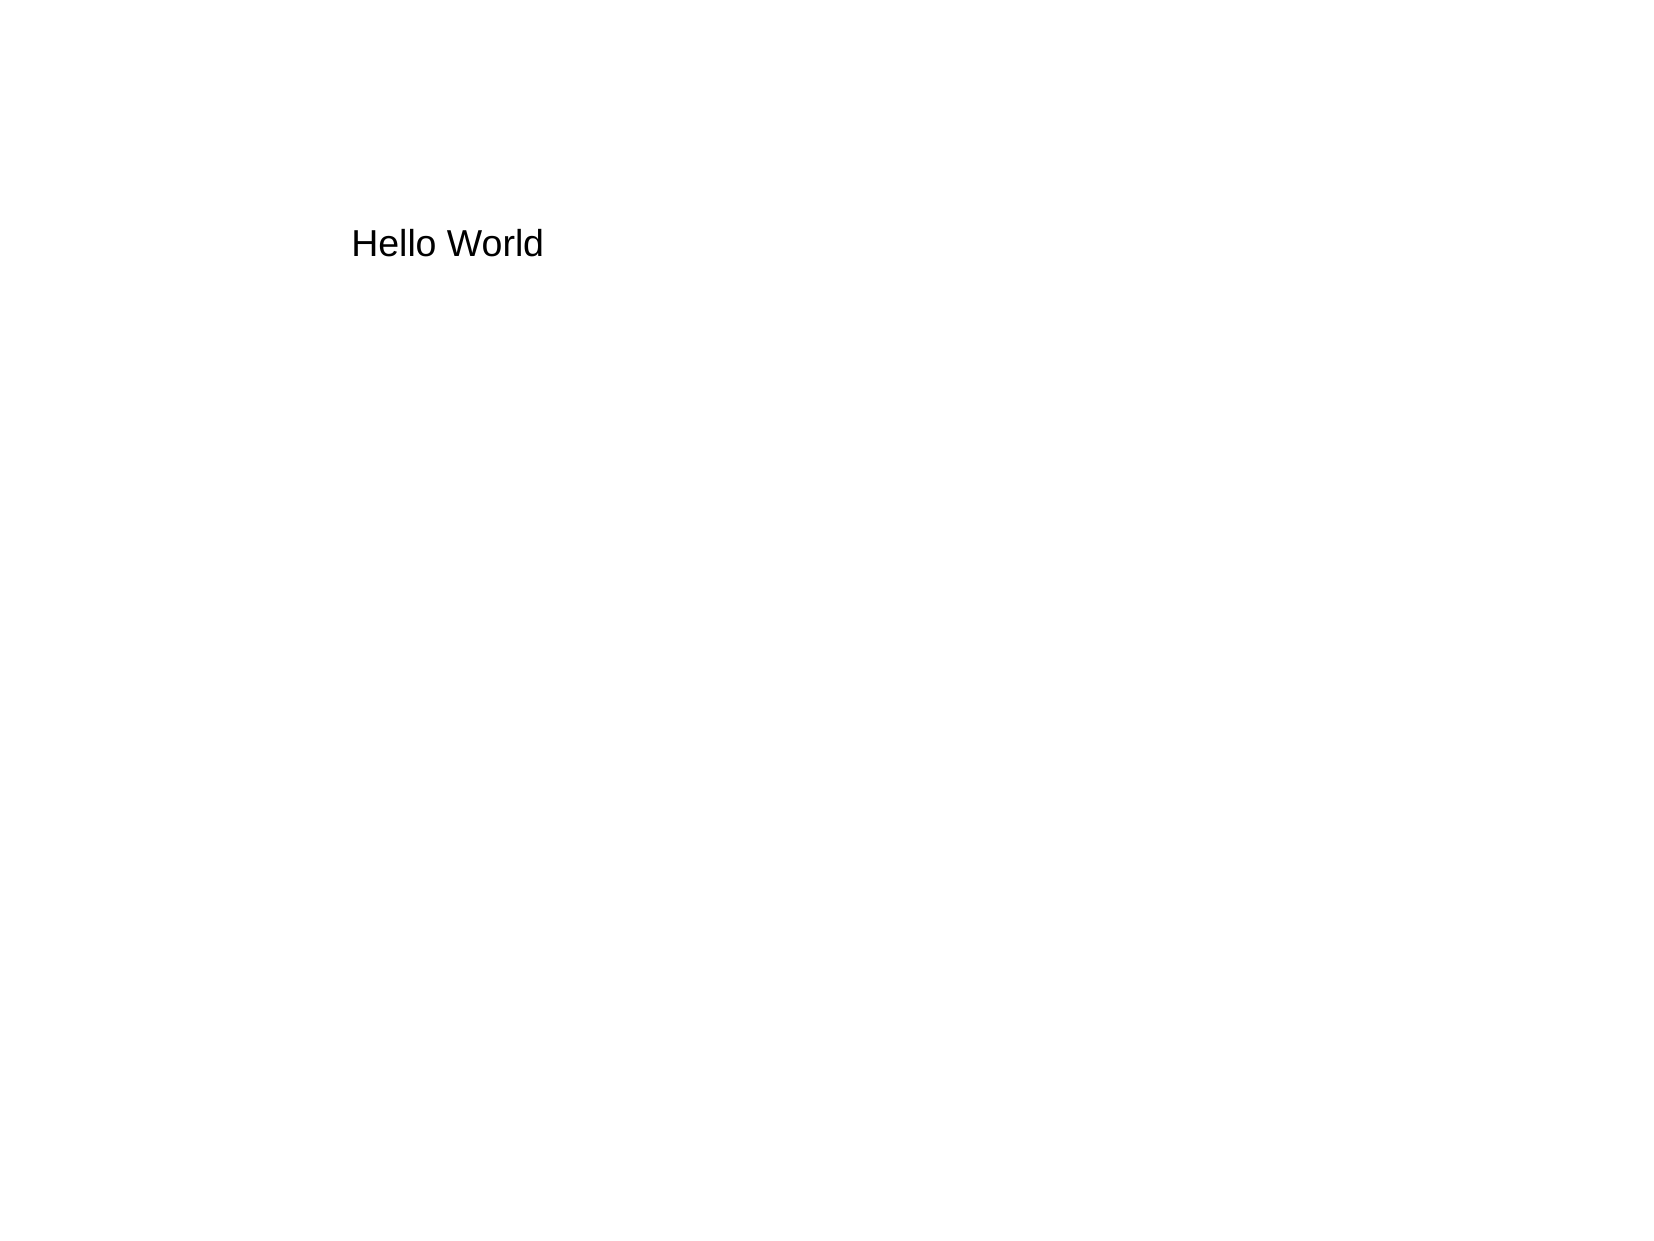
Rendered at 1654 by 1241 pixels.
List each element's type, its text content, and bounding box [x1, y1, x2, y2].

text_box Hello World [295, 214, 945, 402]
